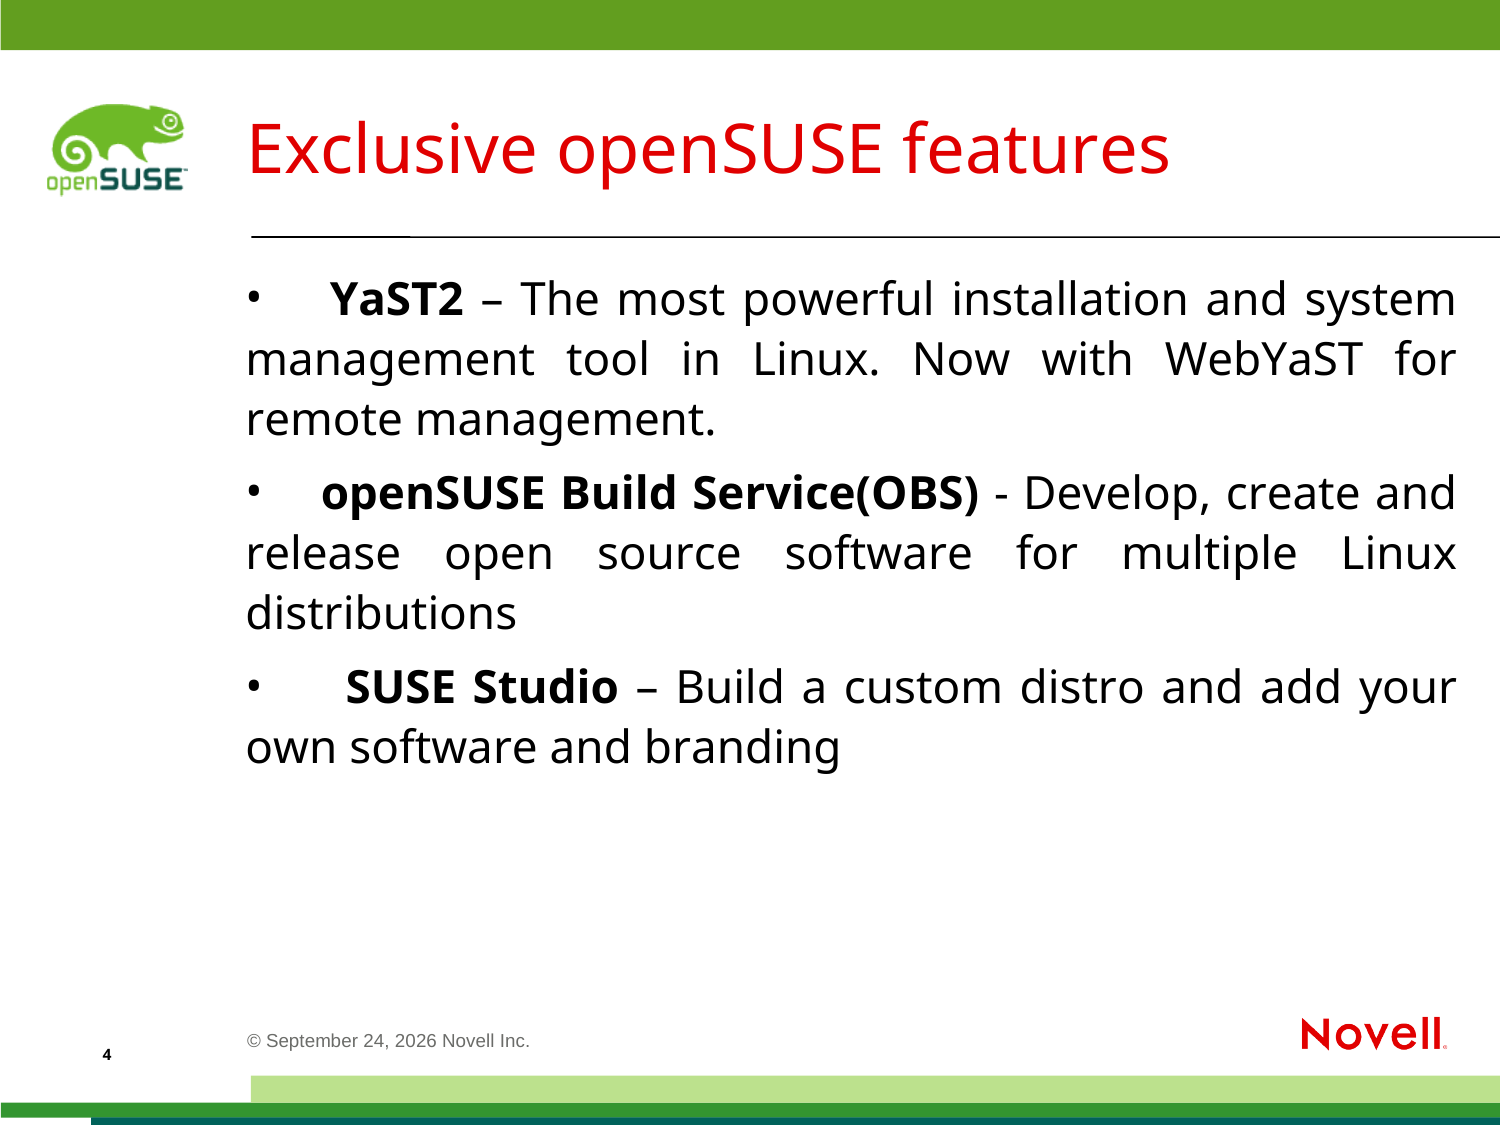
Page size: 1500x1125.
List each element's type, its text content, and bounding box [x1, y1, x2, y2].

list YaST2 – The most powerful installation and system management tool in Linux. Now with WebYaST for remote management. openSUSE Build Service(OBS) - Develop, create and release open source software for multiple Linux distributions SUSE Studio – Build a custom distro and add your own software and branding [245, 267, 1458, 1010]
picture [47, 104, 188, 197]
picture [1295, 1011, 1453, 1056]
title Exclusive openSUSE features [246, 68, 1409, 231]
